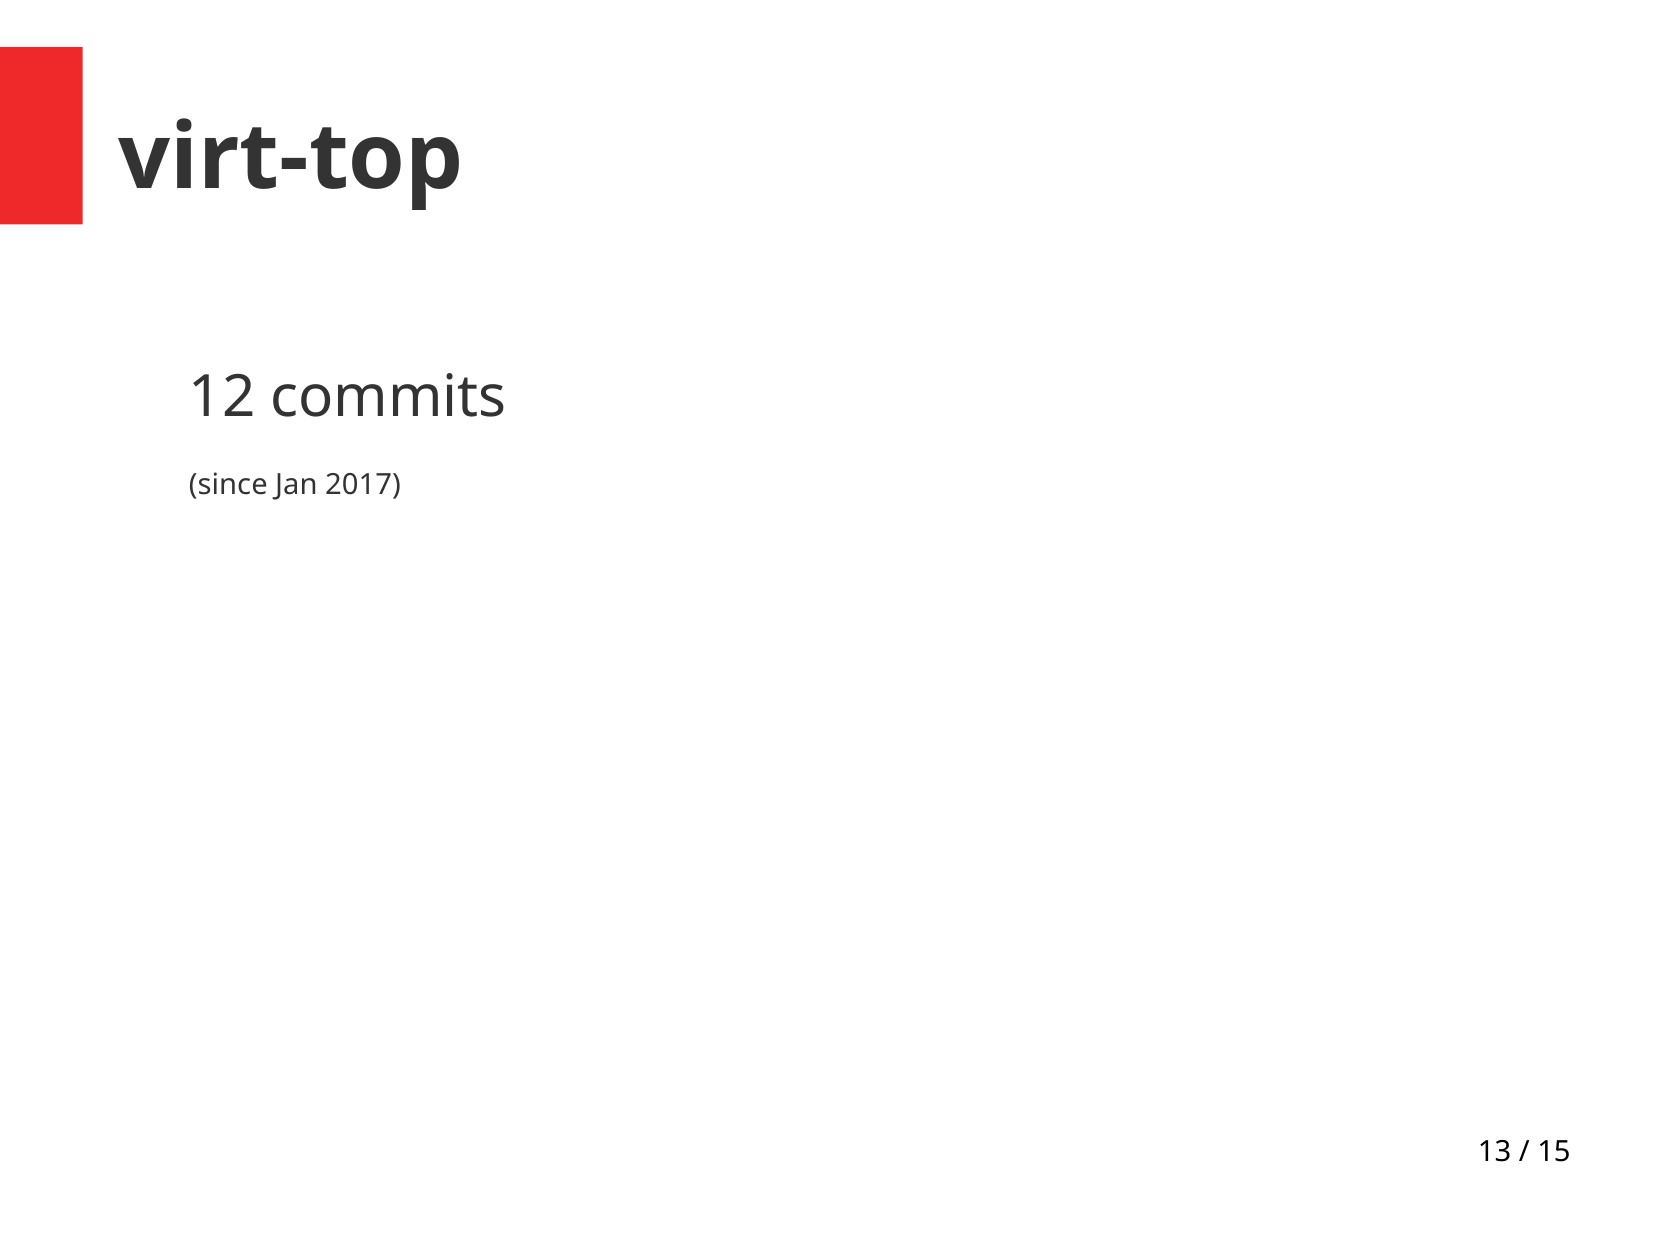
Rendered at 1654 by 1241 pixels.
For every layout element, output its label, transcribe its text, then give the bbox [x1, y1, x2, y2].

title virt-top [118, 49, 1571, 257]
list 12 commits (since Jan 2017) [118, 354, 1536, 1074]
